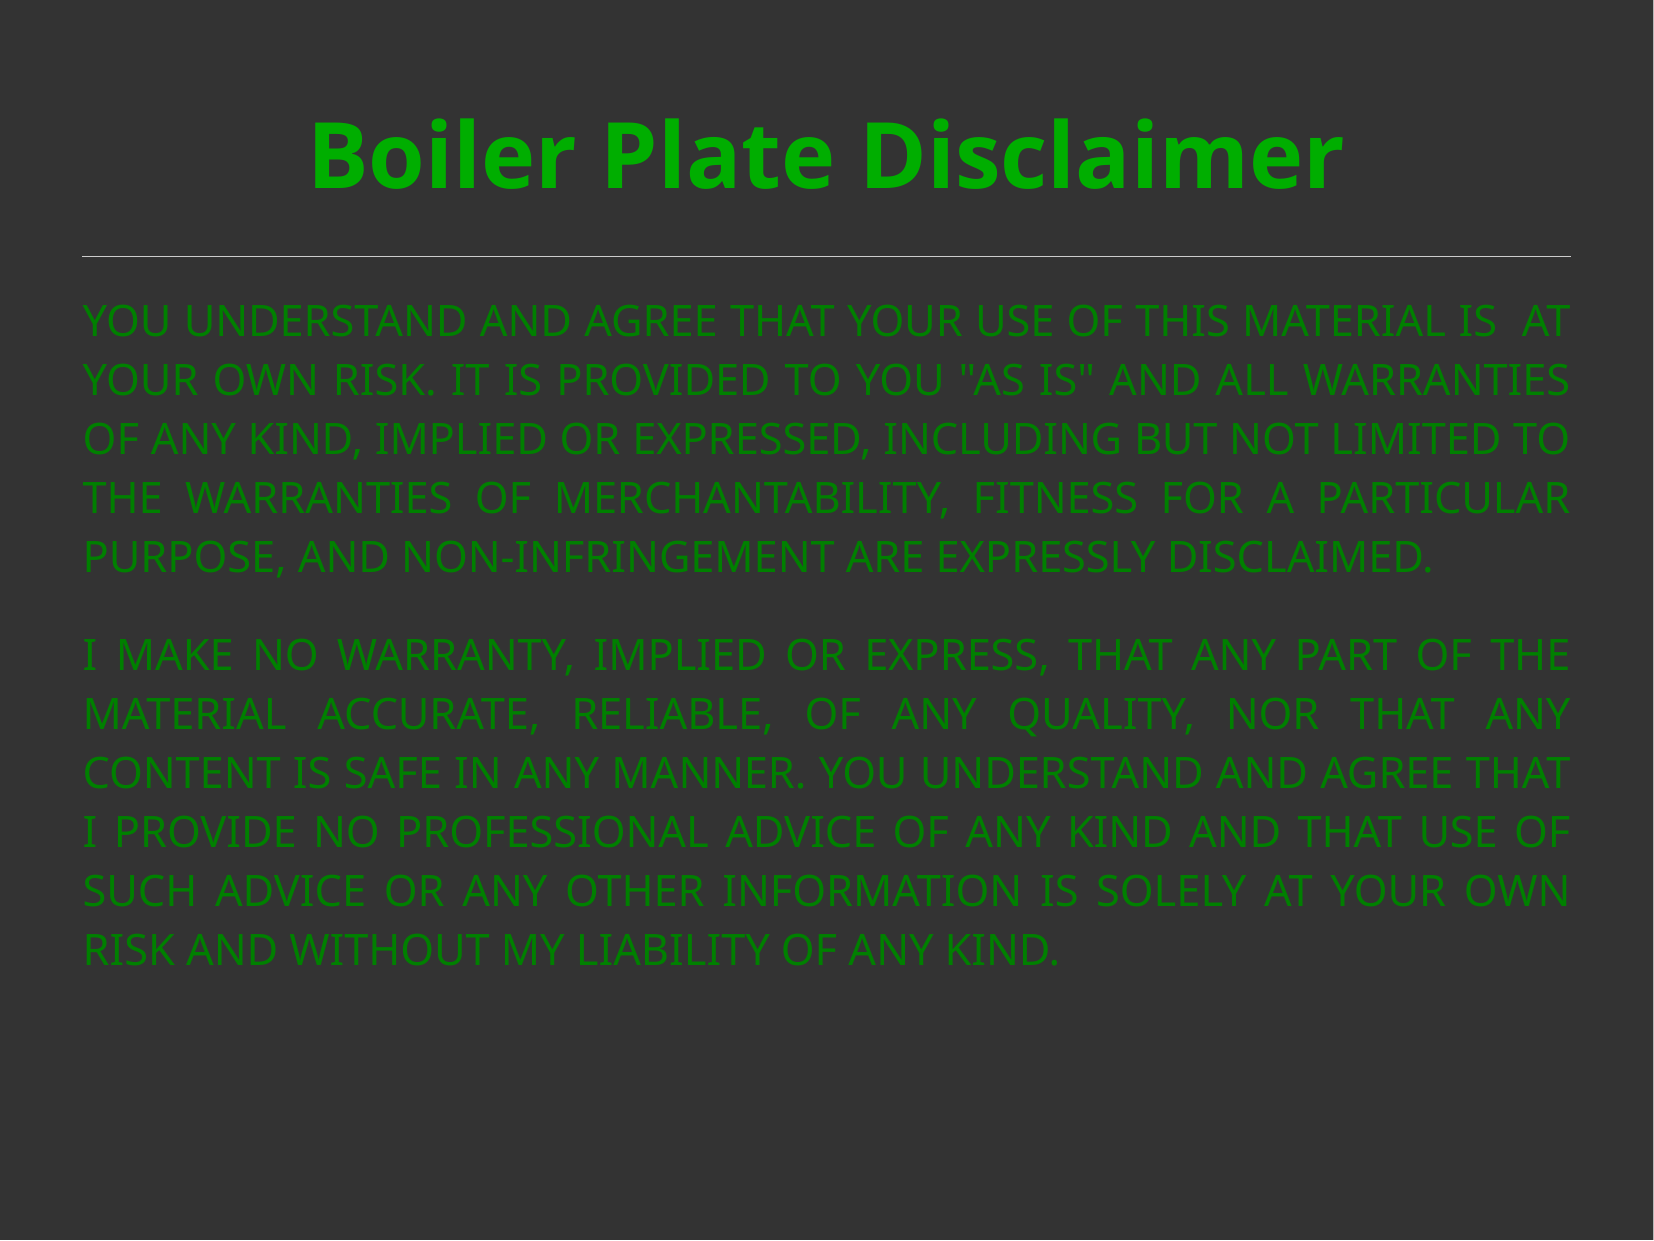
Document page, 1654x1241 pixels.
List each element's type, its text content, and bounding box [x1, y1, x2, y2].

text_box [82, 290, 1571, 1217]
title Boiler Plate Disclaimer [82, 49, 1571, 257]
